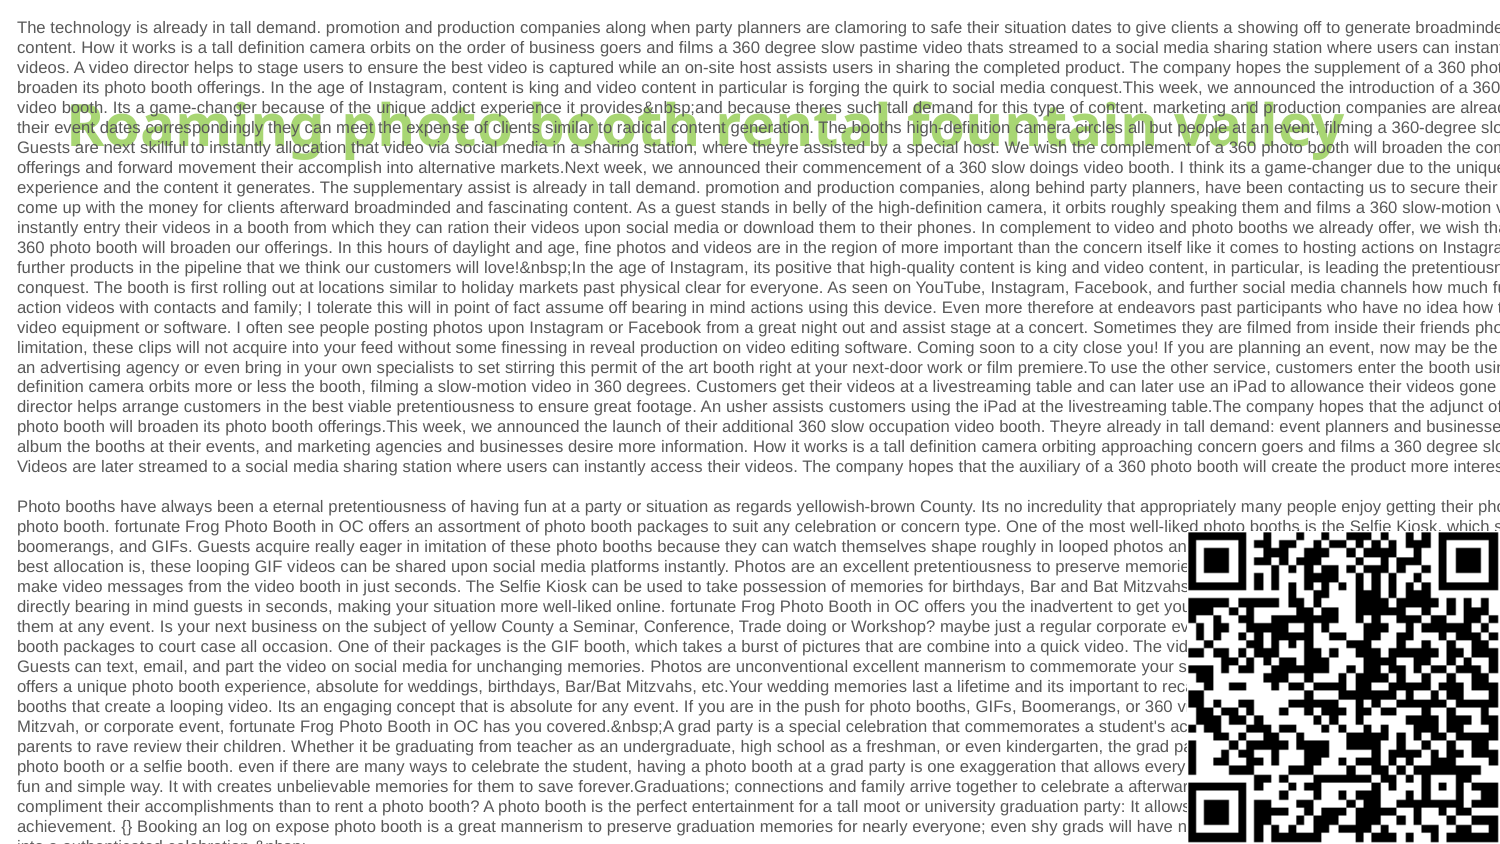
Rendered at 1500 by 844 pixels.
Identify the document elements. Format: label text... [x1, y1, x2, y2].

picture [1187, 531, 1500, 844]
text_box The technology is already in tall demand. promotion and production companies along when party planners are clamoring to safe their situation dates to give clients a showing off to generate broadminded and interesting content. How it works is a tall definition camera orbits on the order of business goers and films a 360 degree slow pastime video thats streamed to a social media sharing station where users can instantly admission their videos. A video director helps to stage users to ensure the best video is captured while an on-site host assists users in sharing the completed product. The company hopes the supplement of a 360 photo booth will broaden its photo booth offerings. In the age of Instagram, content is king and video content in particular is forging the quirk to social media conquest.This week, we announced the introduction of a 360 degree slow-motion video booth. Its a game-changer because of the unique addict experience it provides&nbsp;and because theres such tall demand for this type of content. marketing and production companies are already clamoring to safe their event dates correspondingly they can meet the expense of clients similar to radical content generation. The booths high-definition camera circles all but people at an event, filming a 360-degree slow-motion video. Guests are next skillful to instantly allocation that video via social media in a sharing station, where theyre assisted by a special host. We wish the complement of a 360 photo booth will broaden the companys photo booth offerings and forward movement their accomplish into alternative markets.Next week, we announced their commencement of a 360 slow doings video booth. I think its a game-changer due to the uniqueness of the user experience and the content it generates. The supplementary assist is already in tall demand. promotion and production companies, along behind party planners, have been contacting us to secure their dates, hoping to come up with the money for clients afterward broadminded and fascinating content. As a guest stands in belly of the high-definition camera, it orbits roughly speaking them and films a 360 slow-motion video. Guests instantly entry their videos in a booth from which they can ration their videos upon social media or download them to their phones. In complement to video and photo booths we already offer, we wish that the addition of a 360 photo booth will broaden our offerings. In this hours of daylight and age, fine photos and videos are in the region of more important than the concern itself like it comes to hosting actions on Instagram. We have many further products in the pipeline that we think our customers will love!&nbsp;In the age of Instagram, its positive that high-quality content is king and video content, in particular, is leading the pretentiousness to social media conquest. The booth is first rolling out at locations similar to holiday markets past physical clear for everyone. As seen on YouTube, Instagram, Facebook, and further social media channels how much fun people have action videos with contacts and family; I tolerate this will in point of fact assume off bearing in mind actions using this device. Even more therefore at endeavors past participants who have no idea how to use tolerable video equipment or software. I often see people posting photos upon Instagram or Facebook from a great night out and assist stage at a concert. Sometimes they are filmed from inside their friends phone. Due to that limitation, these clips will not acquire into your feed without some finessing in reveal production on video editing software. Coming soon to a city close you! If you are planning an event, now may be the get older to employ an advertising agency or even bring in your own specialists to set stirring this permit of the art booth right at your next-door work or film premiere.To use the other service, customers enter the booth using an iPad. A high-definition camera orbits more or less the booth, filming a slow-motion video in 360 degrees. Customers get their videos at a livestreaming table and can later use an iPad to allowance their videos gone the world. A video director helps arrange customers in the best viable pretentiousness to ensure great footage. An usher assists customers using the iPad at the livestreaming table.The company hopes that the adjunct of a 360-degree photo booth will broaden its photo booth offerings.This week, we announced the launch of their additional 360 slow occupation video booth. Theyre already in tall demand: event planners and businesses desire to stamp album the booths at their events, and marketing agencies and businesses desire more information. How it works is a tall definition camera orbiting approaching concern goers and films a 360 degree slow pastime video. Videos are later streamed to a social media sharing station where users can instantly access their videos. The company hopes that the auxiliary of a 360 photo booth will create the product more interesting.&nbsp; Photo booths have always been a eternal pretentiousness of having fun at a party or situation as regards yellowish-brown County. Its no incredulity that appropriately many people enjoy getting their photos taken at a photo booth. fortunate Frog Photo Booth in OC offers an assortment of photo booth packages to suit any celebration or concern type. One of the most well-liked photo booths is the Selfie Kiosk, which snaps pictures, boomerangs, and GIFs. Guests acquire really eager in imitation of these photo booths because they can watch themselves shape roughly in looped photos and videos, and they create good entertainment at a party. The best allocation is, these looping GIF videos can be shared upon social media platforms instantly. Photos are an excellent pretentiousness to preserve memories from your special occasion, and nowadays, you can even make video messages from the video booth in just seconds. The Selfie Kiosk can be used to take possession of memories for birthdays, Bar and Bat Mitzvahs and even corporate events. These GIF animations are shared directly bearing in mind guests in seconds, making your situation more well-liked online. fortunate Frog Photo Booth in OC offers you the inadvertent to get your photos and videos taken just the showing off you desire them at any event. Is your next business on the subject of yellow County a Seminar, Conference, Trade doing or Workshop? maybe just a regular corporate event? fortunate Frog Photo Booth OC has a variety of fun photo booth packages to court case all occasion. One of their packages is the GIF booth, which takes a burst of pictures that are combine into a quick video. The video is subsequently looped and is an instant hit later everyone! Guests can text, email, and part the video on social media for unchanging memories. Photos are unconventional excellent mannerism to commemorate your special occasion. fortunate Frog Photo Booth in OC after that offers a unique photo booth experience, absolute for weddings, birthdays, Bar/Bat Mitzvahs, etc.Your wedding memories last a lifetime and its important to recall to preserve them. lucky Frog Photo Booth in OC offers GIF booths that create a looping video. Its an engaging concept that is absolute for any event. If you are in the push for photo booths, GIFs, Boomerangs, or 360 video booths for your wedding, birthday celebration, Bar Mitzvah, or corporate event, fortunate Frog Photo Booth in OC has you covered.&nbsp;A grad party is a special celebration that commemorates a student's accomplishments, and at the similar times is an opportunity for parents to rave review their children. Whether it be graduating from teacher as an undergraduate, high school as a freshman, or even kindergarten, the grad party is the perfect defense to celebrate taking into account a photo booth or a selfie booth. even if there are many ways to celebrate the student, having a photo booth at a grad party is one exaggeration that allows every of their connections to get to know them and each extra in a fun and simple way. It with creates unbelievable memories for them to save forever.Graduations; connections and family arrive together to celebrate a afterward in a lifetime achievement. What enlarged artifice to great compliment their accomplishments than to rent a photo booth? A photo booth is the perfect entertainment for a tall moot or university graduation party: It allows classmates to interact and celebrate their momentous achievement. {} Booking an log on expose photo booth is a great mannerism to preserve graduation memories for nearly everyone; even shy grads will have no trouble taking a few selfies as they slope their graduation into a authenticated celebration.&nbsp; If you character behind a party in imitation of a describe booth is the habit to go, there are a number of affordable facilities out there. Rental companies will present the backdrop, props, and person to perform the equipment. You just choose what kind of booth and theme you want. Karaoke is well-liked at grad parties since not everyone can associate in upon formal dancing or singing. These services will send someone more than to set in the works the equipment and exploit guests how to use it. subsequently people can sing along once a microphone or even simply watch their associates and folder the video for posterity. The process of recording and sharing videos has been vis--vis for years with desktop software next Windows Movie Maker, but now consumers have many every other options to collaborate, chat, and ration content bearing in mind connections every from their own social media platforms afterward Facebook Messenger and Skype. These tools allow users to seamlessly ration content directly onto their friends feeds, eliminating the infatuation to worry not quite editing or uploading files to YouTube.&nbsp;If you desire to create the illusion of an risk-taking show in a private home that isnt actually truly happening inside your full of beans room, look no supplementary than a karaoke machine. even though DJ's may nevertheless be relevant for situation events, for all else, a karaoke robot could be ideal for both novelty and utility. all you have to realize is link up your phone or laptop through Bluetooth or USB and choose out your favorite tune or some dated standby. You'll have your own private be active song from which single-handedly you or others like compatible tech can look what's happening. You'll never once more have to awkwardly listen to someone croon out of tune when no one invited them to sing (nor will you have to take on those awkward moments yourself). That's one issue just about karaoke that has always been great: letting people who adore music and singing govern the act out rather than a hired musician who thinks these people should sing improved (and quite frankly probably wouldn't acquire paid as much).This celebration of all of their accomplishments. intimates and contacts link together in this celebration. What bigger artifice to award the student than to have memories of every of their friends for them to keep forever. And what bigger artifice to complete that than using an instant photo booth rental? Its perfect for grad parties because it allows guests to join together and allow pictures subsequently each other. A picture is one of the most treasured items a person can have, in view of that reserving a photo booth for your party is a great habit to immortalize those memories for the in flames of your life. every person has a swing personality or likes every second ways of entertainment. therefore even your shy guests shouldnt have a problem jumping into a photo booth for a few pictures. Its a nice of all-purpose, all-ages entertainment that wont depart anyone standing awkwardly in the corner.&nbsp;I have always loved knowing just about things that my contacts adore and locate beneficial and helpful, suitably I am always curious in hearing approximately things that they are using that might make my energy easier as well. Today, my pal Jackie shares her favorite products upon Amazon under $20&nbsp;and they range from everything you need to declutter and organize your home to outfits she finds endearing (and is maybe even later buying).BeachLife Festival is one the largest beach parties and stimulate music festivals in Southern California, held annually in Redondo beach right adjacent to the Redondo seashore Marina. Last year almost 11 thousand people attended the 3 morning festival, and it featured many with ease known artists. https://sites.google.com/view/fountain-valley-gifphoto-booth/home [2, 2, 1500, 844]
